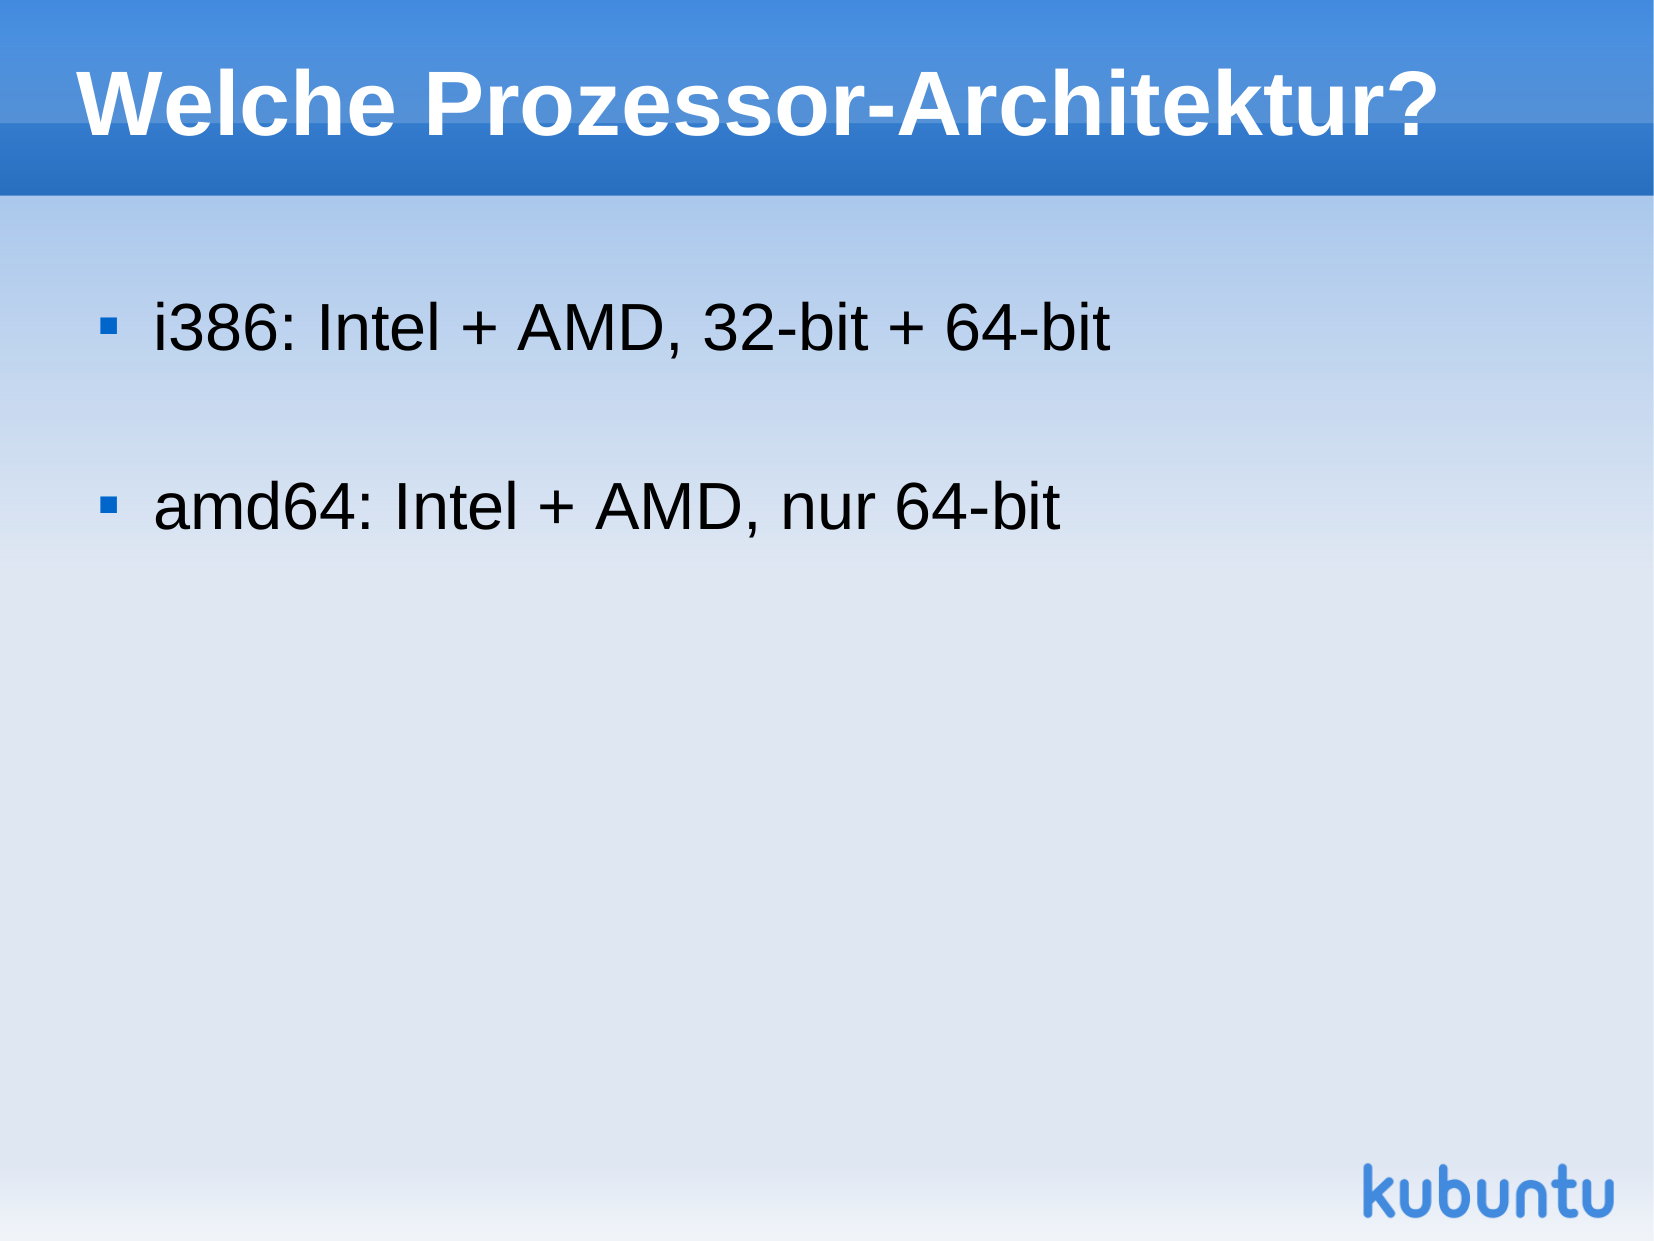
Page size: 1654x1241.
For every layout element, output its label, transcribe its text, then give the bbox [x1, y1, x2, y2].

picture [0, 0, 1654, 1241]
list i386: Intel + AMD, 32-bit + 64-bit amd64: Intel + AMD, nur 64-bit [82, 290, 1571, 1109]
title Welche Prozessor-Architektur? [76, 0, 1565, 208]
